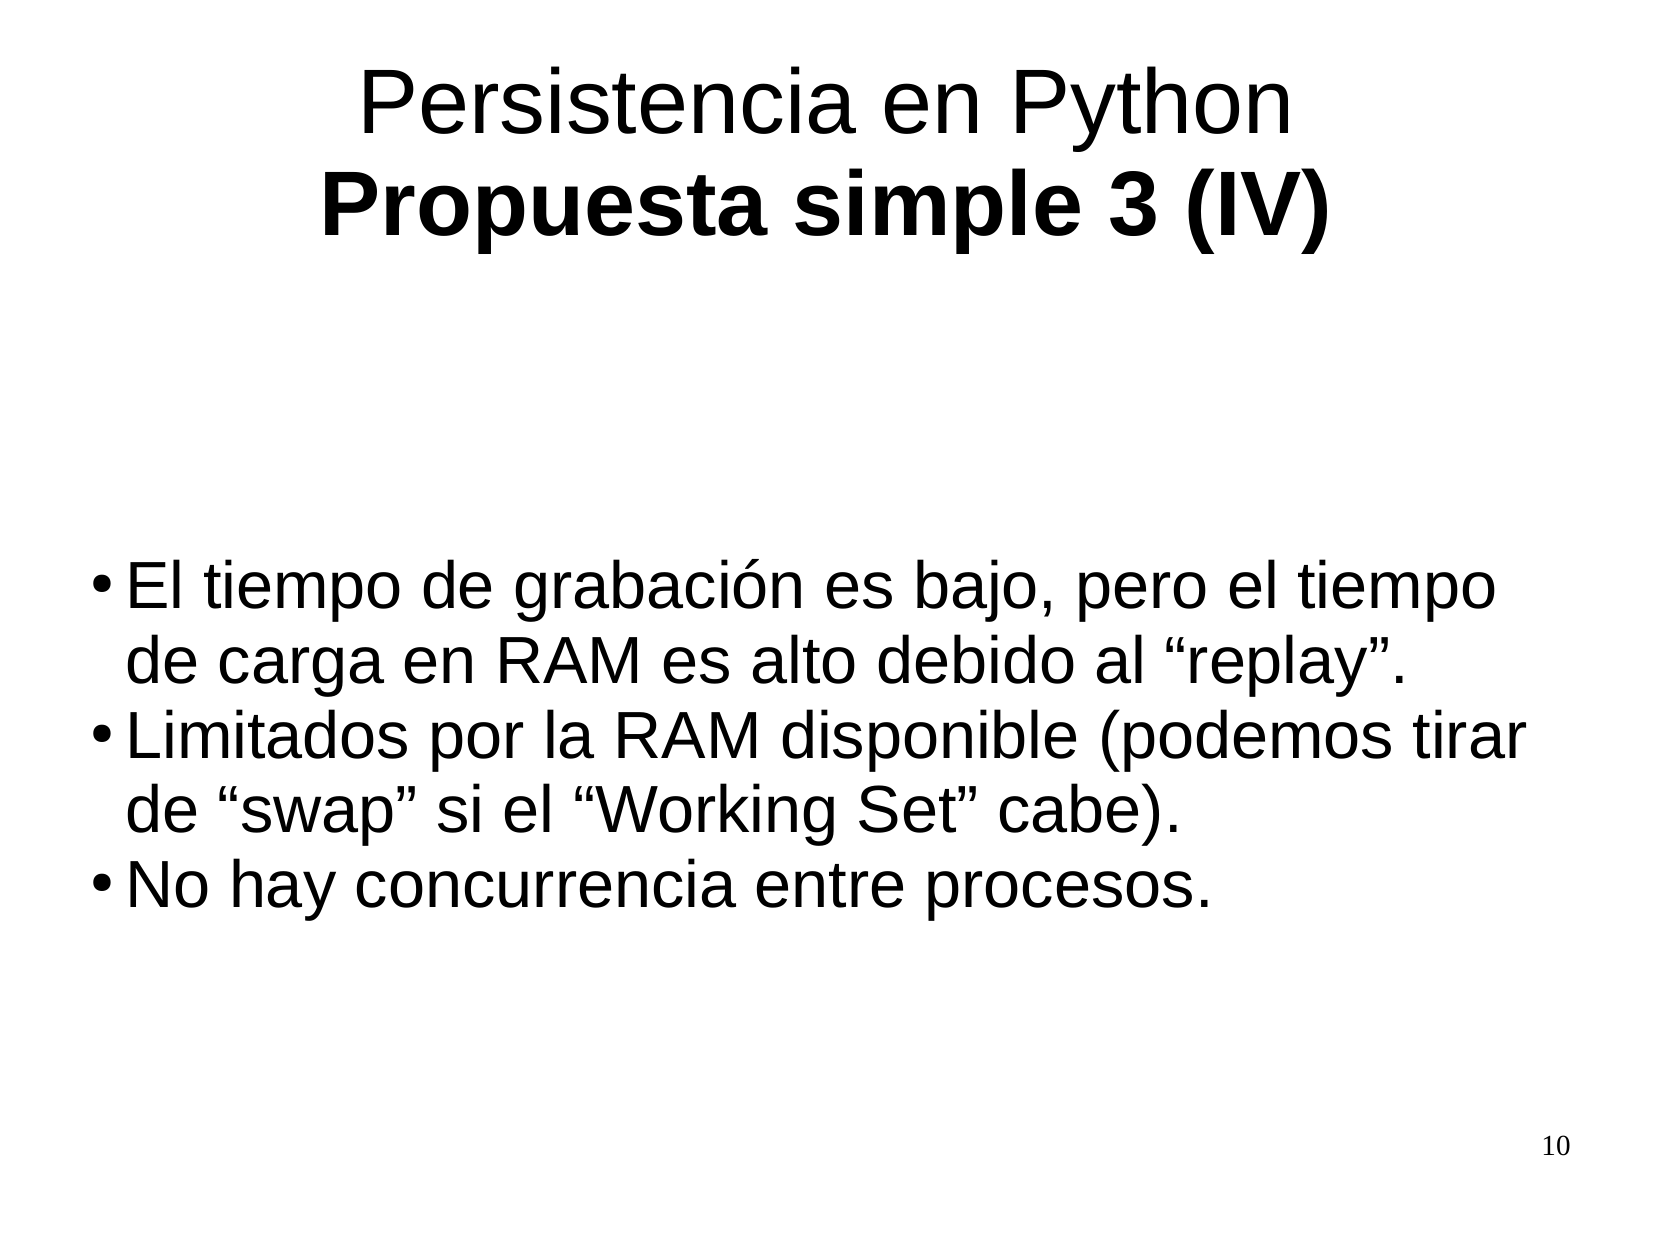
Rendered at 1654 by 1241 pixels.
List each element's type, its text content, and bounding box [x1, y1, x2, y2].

subtitle El tiempo de grabación es bajo, pero el tiempo de carga en RAM es alto debido al “replay”. Limitados por la RAM disponible (podemos tirar de “swap” si el “Working Set” cabe). No hay concurrencia entre procesos. [90, 255, 1579, 1216]
text_box [82, 49, 1571, 1010]
